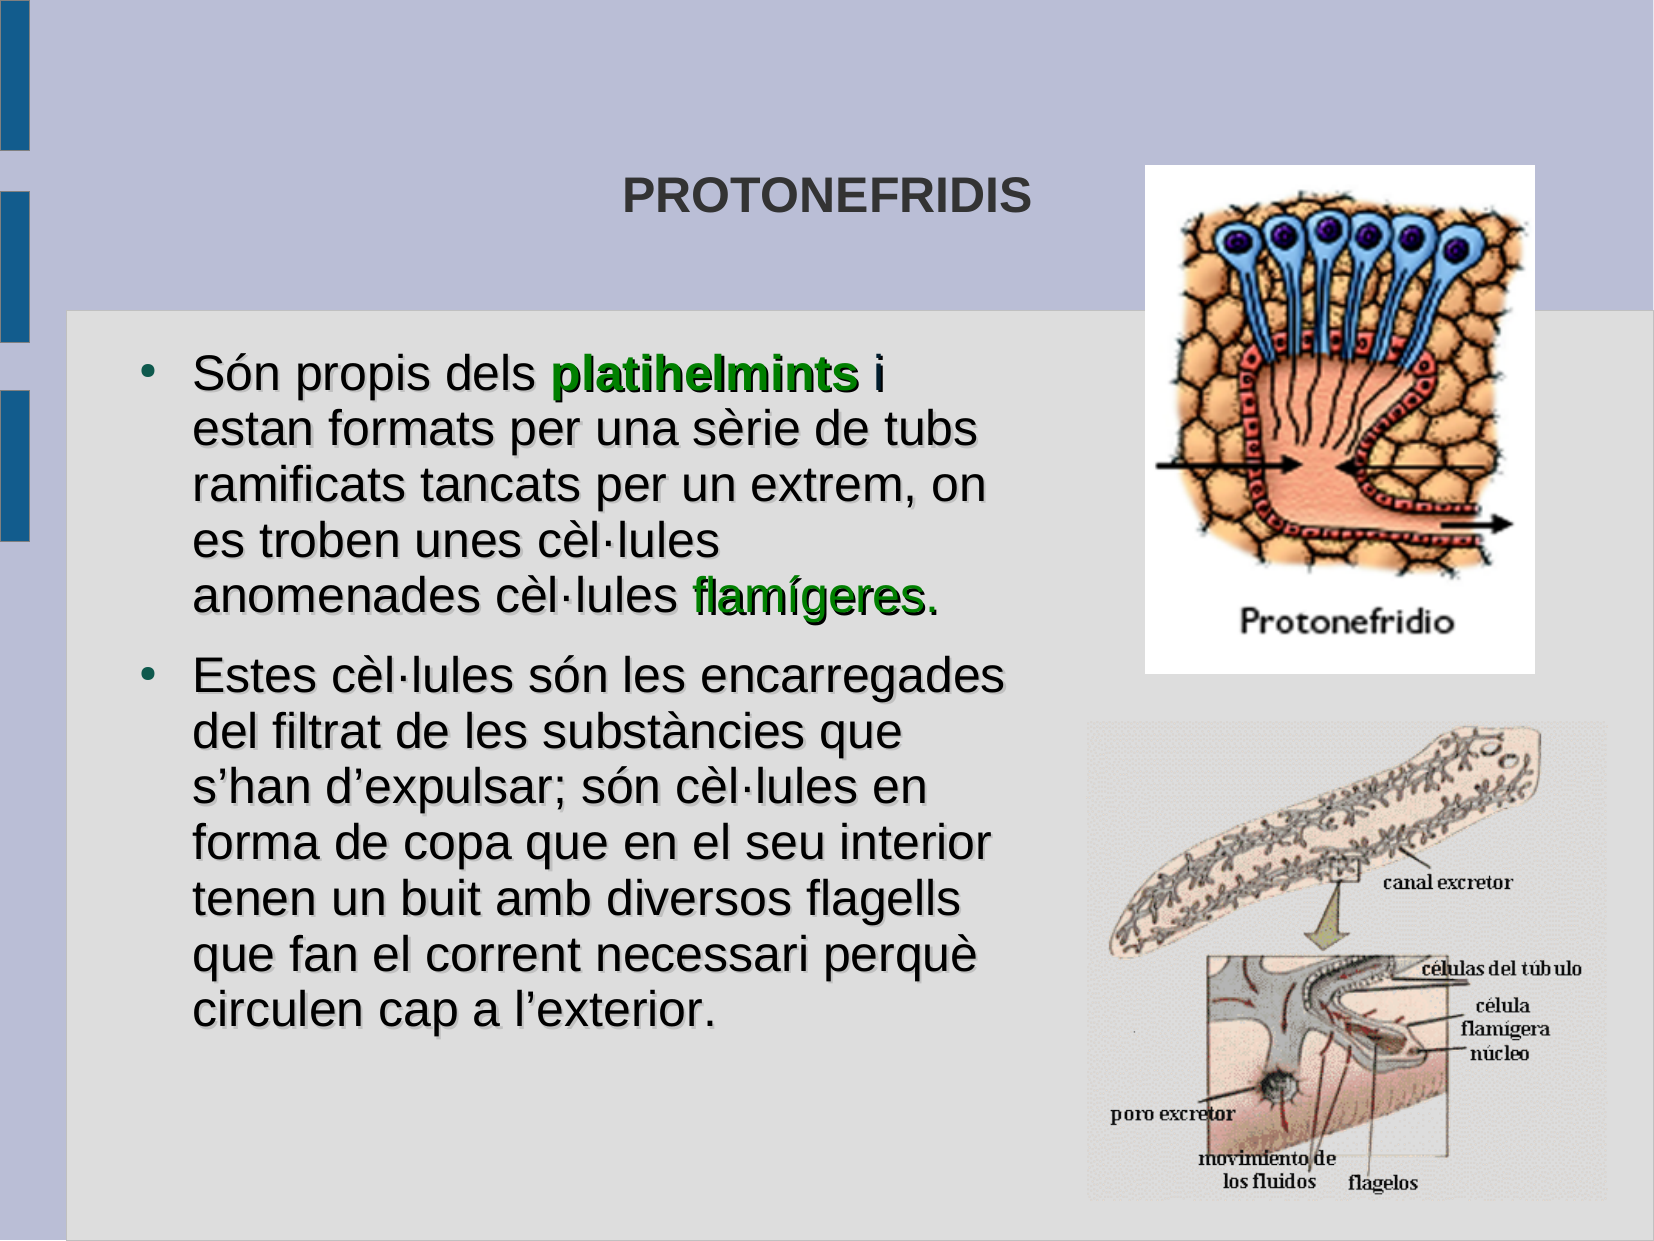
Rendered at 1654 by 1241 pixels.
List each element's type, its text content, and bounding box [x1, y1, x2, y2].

title PROTONEFRIDIS [121, 91, 1534, 299]
picture [1086, 720, 1608, 1201]
list Són propis dels platihelmints i estan formats per una sèrie de tubs ramificats tancats per un extrem, on es troben unes cèl·lules anomenades cèl·lules flamígeres. Estes cèl·lules són les encarregades del filtrat de les substàncies que s’han d’expulsar; són cèl·lules en forma de copa que en el seu interior tenen un buit amb diversos flagells que fan el corrent necessari perquè circulen cap a l’exterior. [121, 344, 1016, 1127]
picture [1145, 165, 1535, 674]
